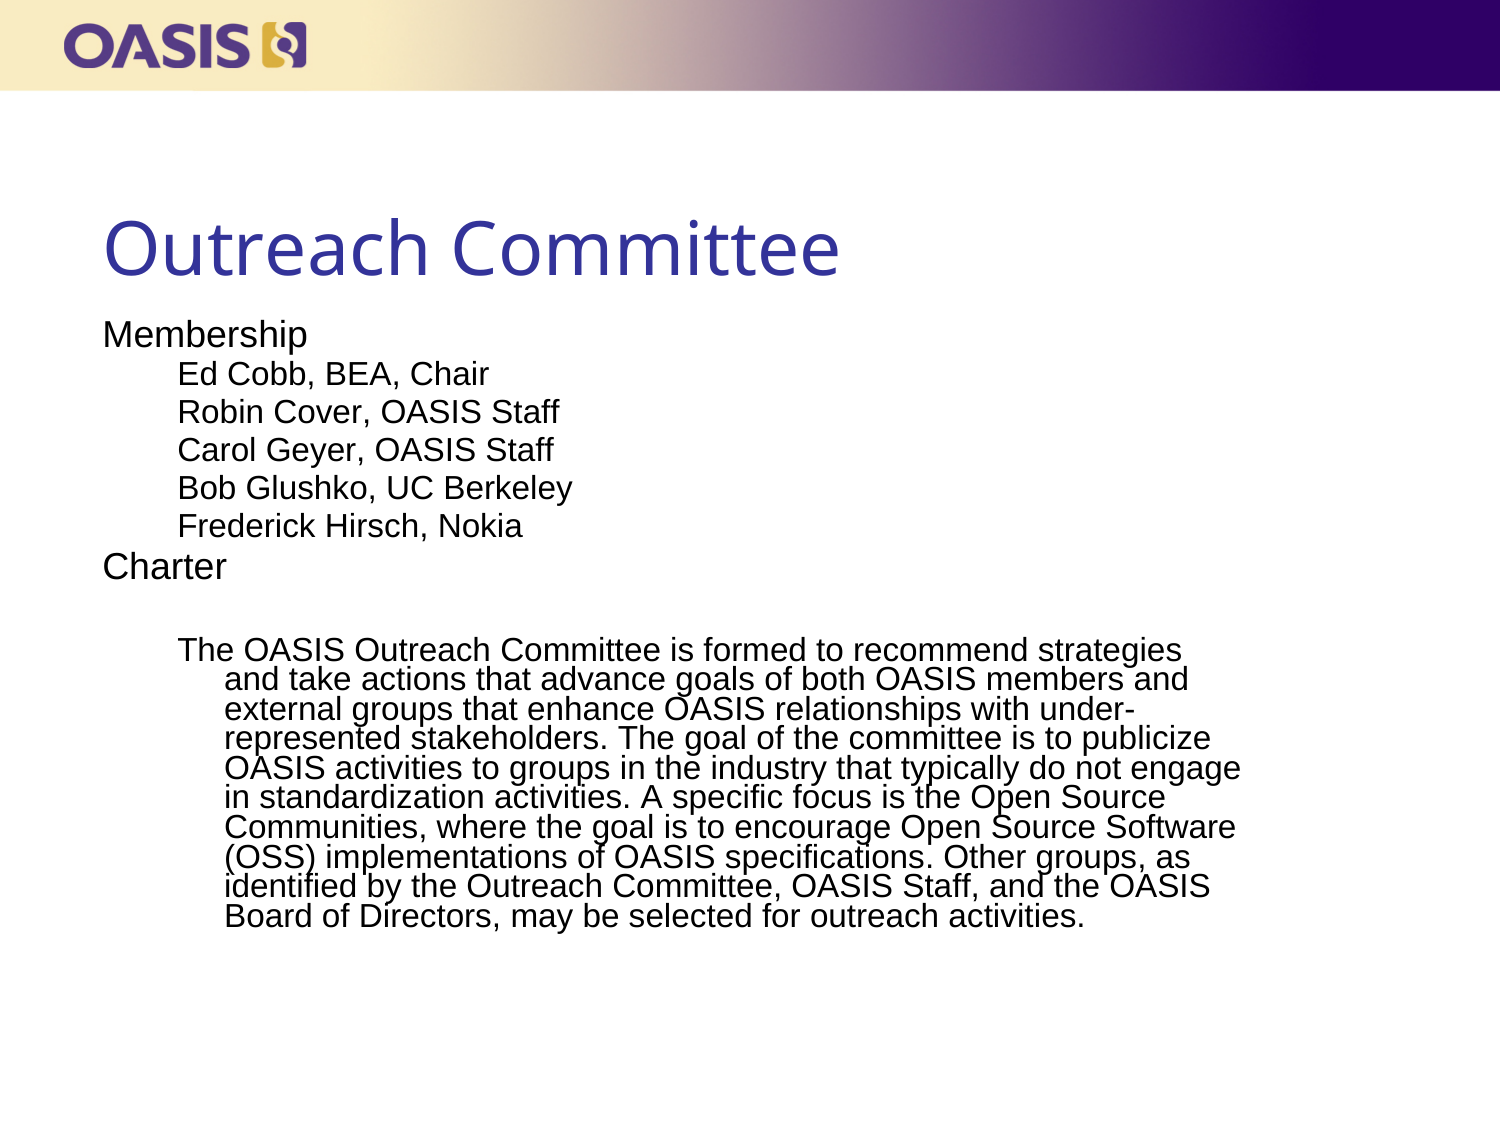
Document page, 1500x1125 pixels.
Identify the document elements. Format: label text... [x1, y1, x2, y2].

title Outreach Committee [87, 112, 1238, 300]
list Membership Ed Cobb, BEA, Chair Robin Cover, OASIS Staff Carol Geyer, OASIS Staff Bob Glushko, UC Berkeley Frederick Hirsch, Nokia Charter The OASIS Outreach Committee is formed to recommend strategies and take actions that advance goals of both OASIS members and external groups that enhance OASIS relationships with under-represented stakeholders. The goal of the committee is to publicize OASIS activities to groups in the industry that typically do not engage in standardization activities. A specific focus is the Open Source Communities, where the goal is to encourage Open Source Software (OSS) implementations of OASIS specifications. Other groups, as identified by the Outreach Committee, OASIS Staff, and the OASIS Board of Directors, may be selected for outreach activities. [87, 312, 1263, 1013]
picture [0, 0, 1500, 1125]
